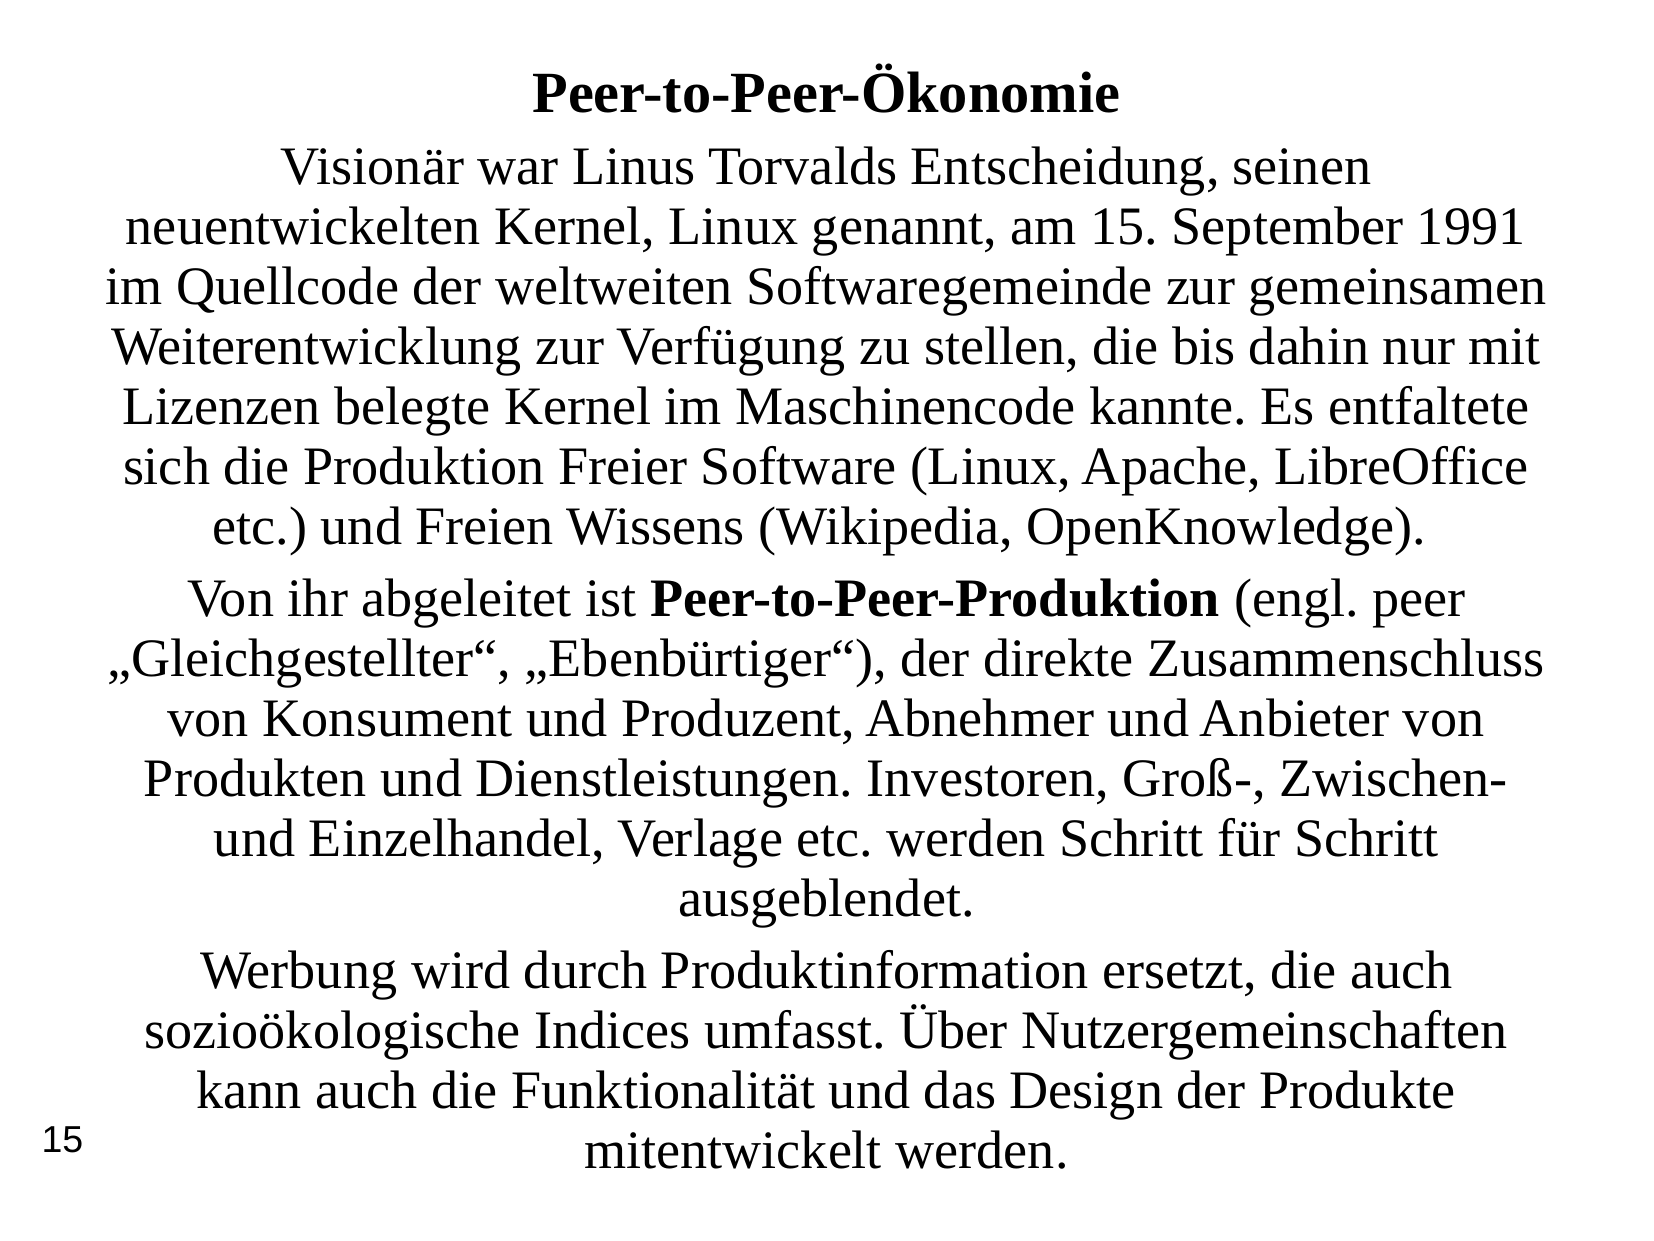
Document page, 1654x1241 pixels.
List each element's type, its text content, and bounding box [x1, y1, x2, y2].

text_box <Nummer> [26, 1111, 244, 1182]
text_box Peer-to-Peer-Ökonomie Visionär war Linus Torvalds Entscheidung, seinen neuentwickelten Kernel, Linux genannt, am 15. September 1991 im Quellcode der weltweiten Softwaregemeinde zur gemeinsamen Weiterentwicklung zur Verfügung zu stellen, die bis dahin nur mit Lizenzen belegte Kernel im Maschinencode kannte. Es entfaltete sich die Produktion Freier Software (Linux, Apache, LibreOffice etc.) und Freien Wissens (Wikipedia, OpenKnowledge). Von ihr abgeleitet ist Peer-to-Peer-Produktion (engl. peer „Gleichgestellter“, „Ebenbürtiger“), der direkte Zusammenschluss von Konsument und Produzent, Abnehmer und Anbieter von Produkten und Dienstleistungen. Investoren, Groß-, Zwischen- und Einzelhandel, Verlage etc. werden Schritt für Schritt ausgeblendet. Werbung wird durch Produktinformation ersetzt, die auch sozioökologische Indices umfasst. Über Nutzergemeinschaften kann auch die Funktionalität und das Design der Produkte mitentwickelt werden. [88, 52, 1565, 1188]
